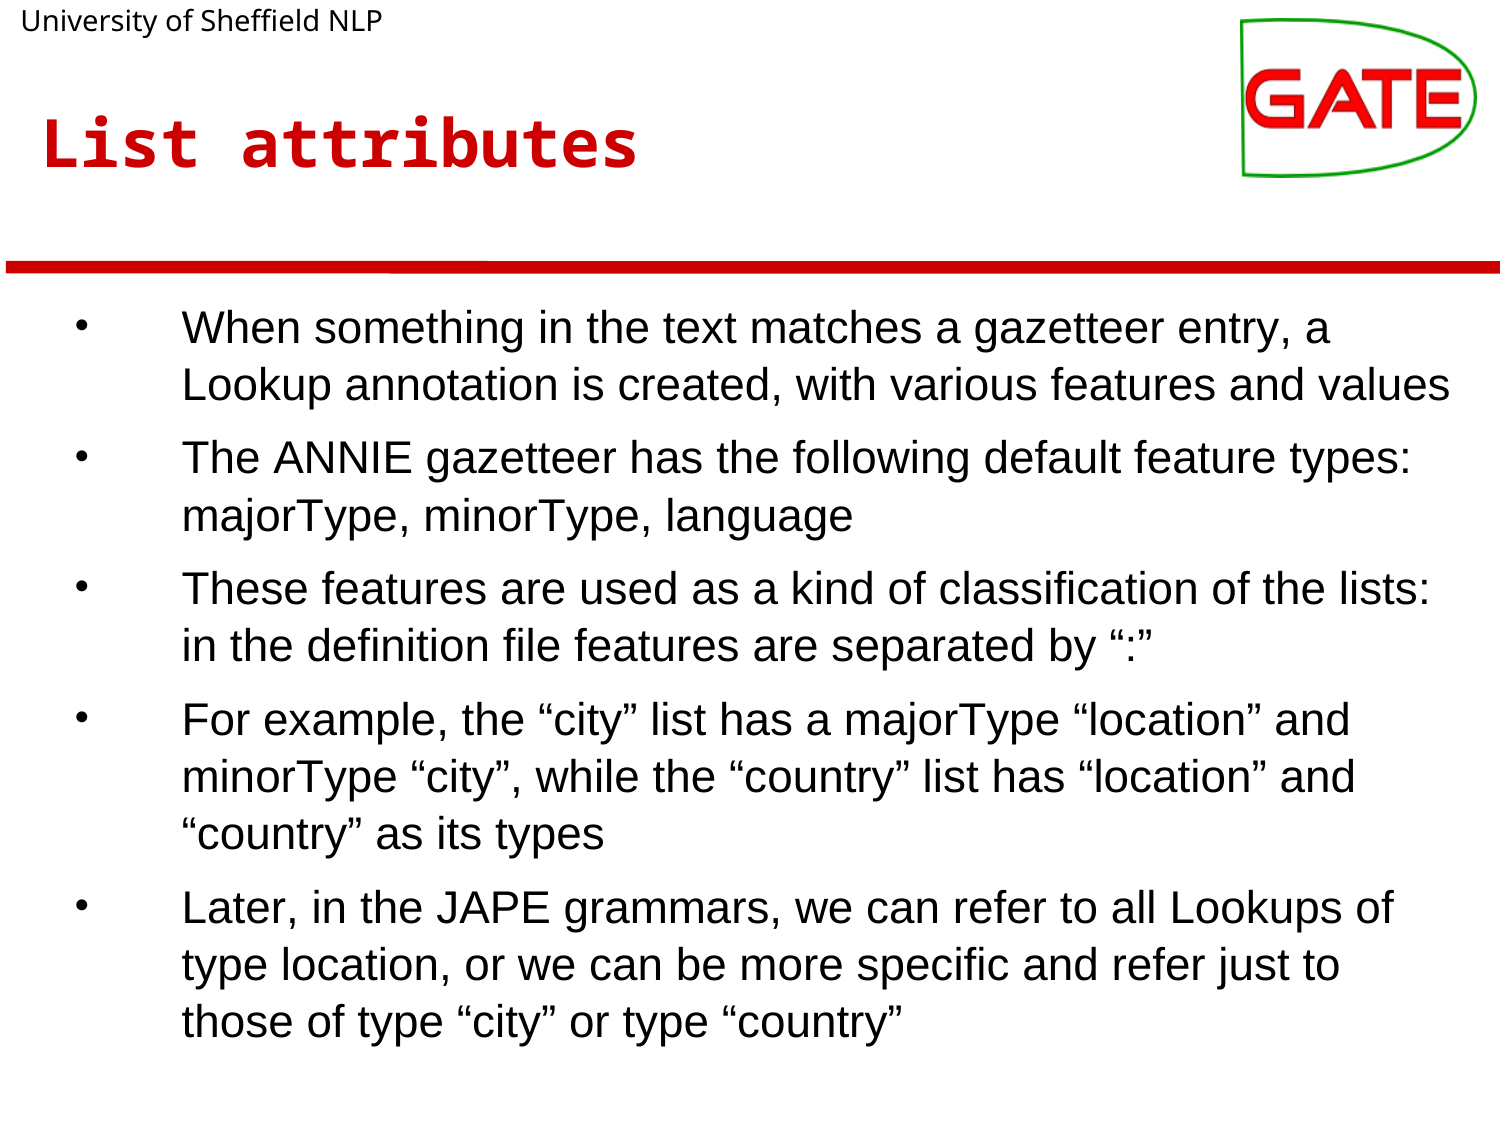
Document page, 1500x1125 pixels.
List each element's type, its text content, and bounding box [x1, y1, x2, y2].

list When something in the text matches a gazetteer entry, a Lookup annotation is created, with various features and values The ANNIE gazetteer has the following default feature types: majorType, minorType, language These features are used as a kind of classification of the lists: in the definition file features are separated by “:” For example, the “city” list has a majorType “location” and minorType “city”, while the “country” list has “location” and “country” as its types Later, in the JAPE grammars, we can refer to all Lookups of type location, or we can be more specific and refer just to those of type “city” or type “country” [59, 287, 1477, 1093]
picture [1240, 18, 1477, 178]
title List attributes [41, 45, 1387, 243]
